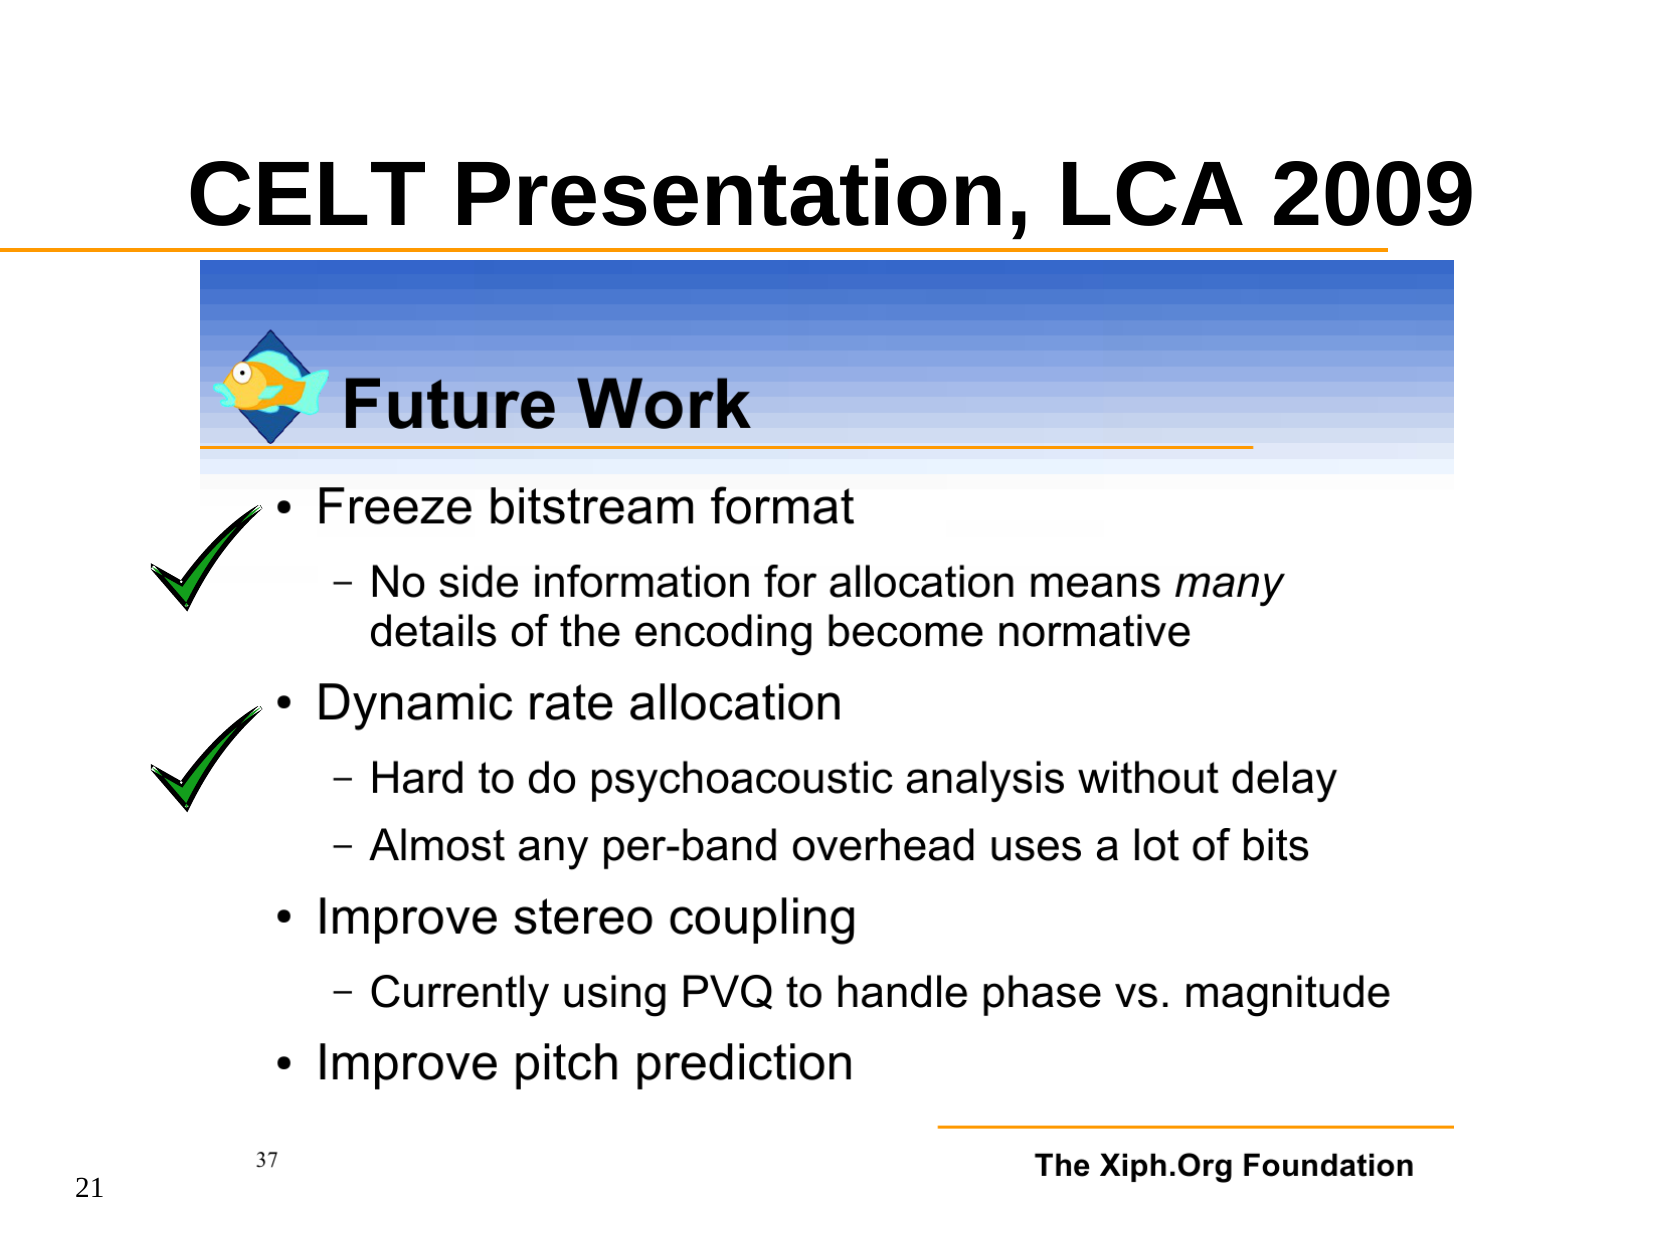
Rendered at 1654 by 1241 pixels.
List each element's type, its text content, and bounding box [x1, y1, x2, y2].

picture [150, 260, 1454, 1198]
title CELT Presentation, LCA 2009 [187, 37, 1571, 245]
